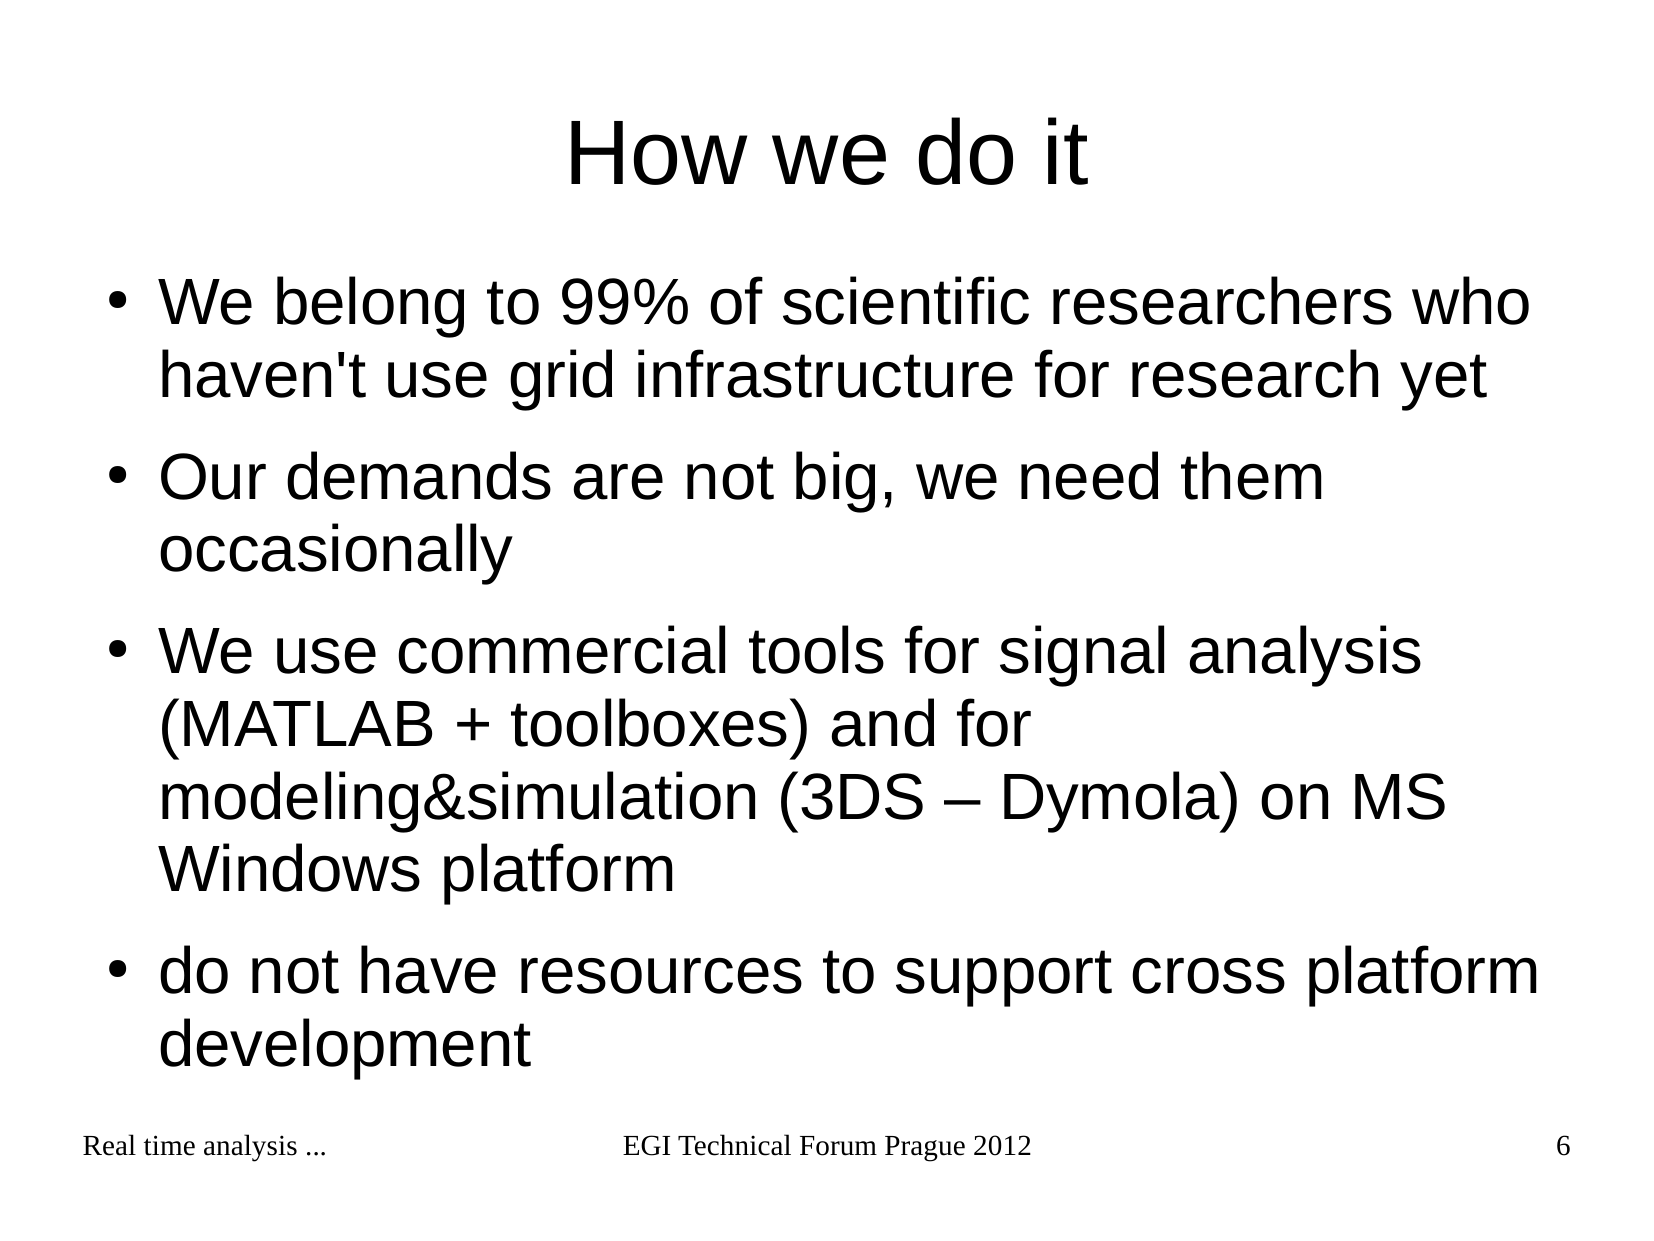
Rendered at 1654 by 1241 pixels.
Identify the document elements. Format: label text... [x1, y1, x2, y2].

list We belong to 99% of scientific researchers who haven't use grid infrastructure for research yet Our demands are not big, we need them occasionally We use commercial tools for signal analysis (MATLAB + toolboxes) and for modeling&simulation (3DS – Dymola) on MS Windows platform do not have resources to support cross platform development [88, 265, 1577, 1085]
title How we do it [82, 49, 1571, 257]
